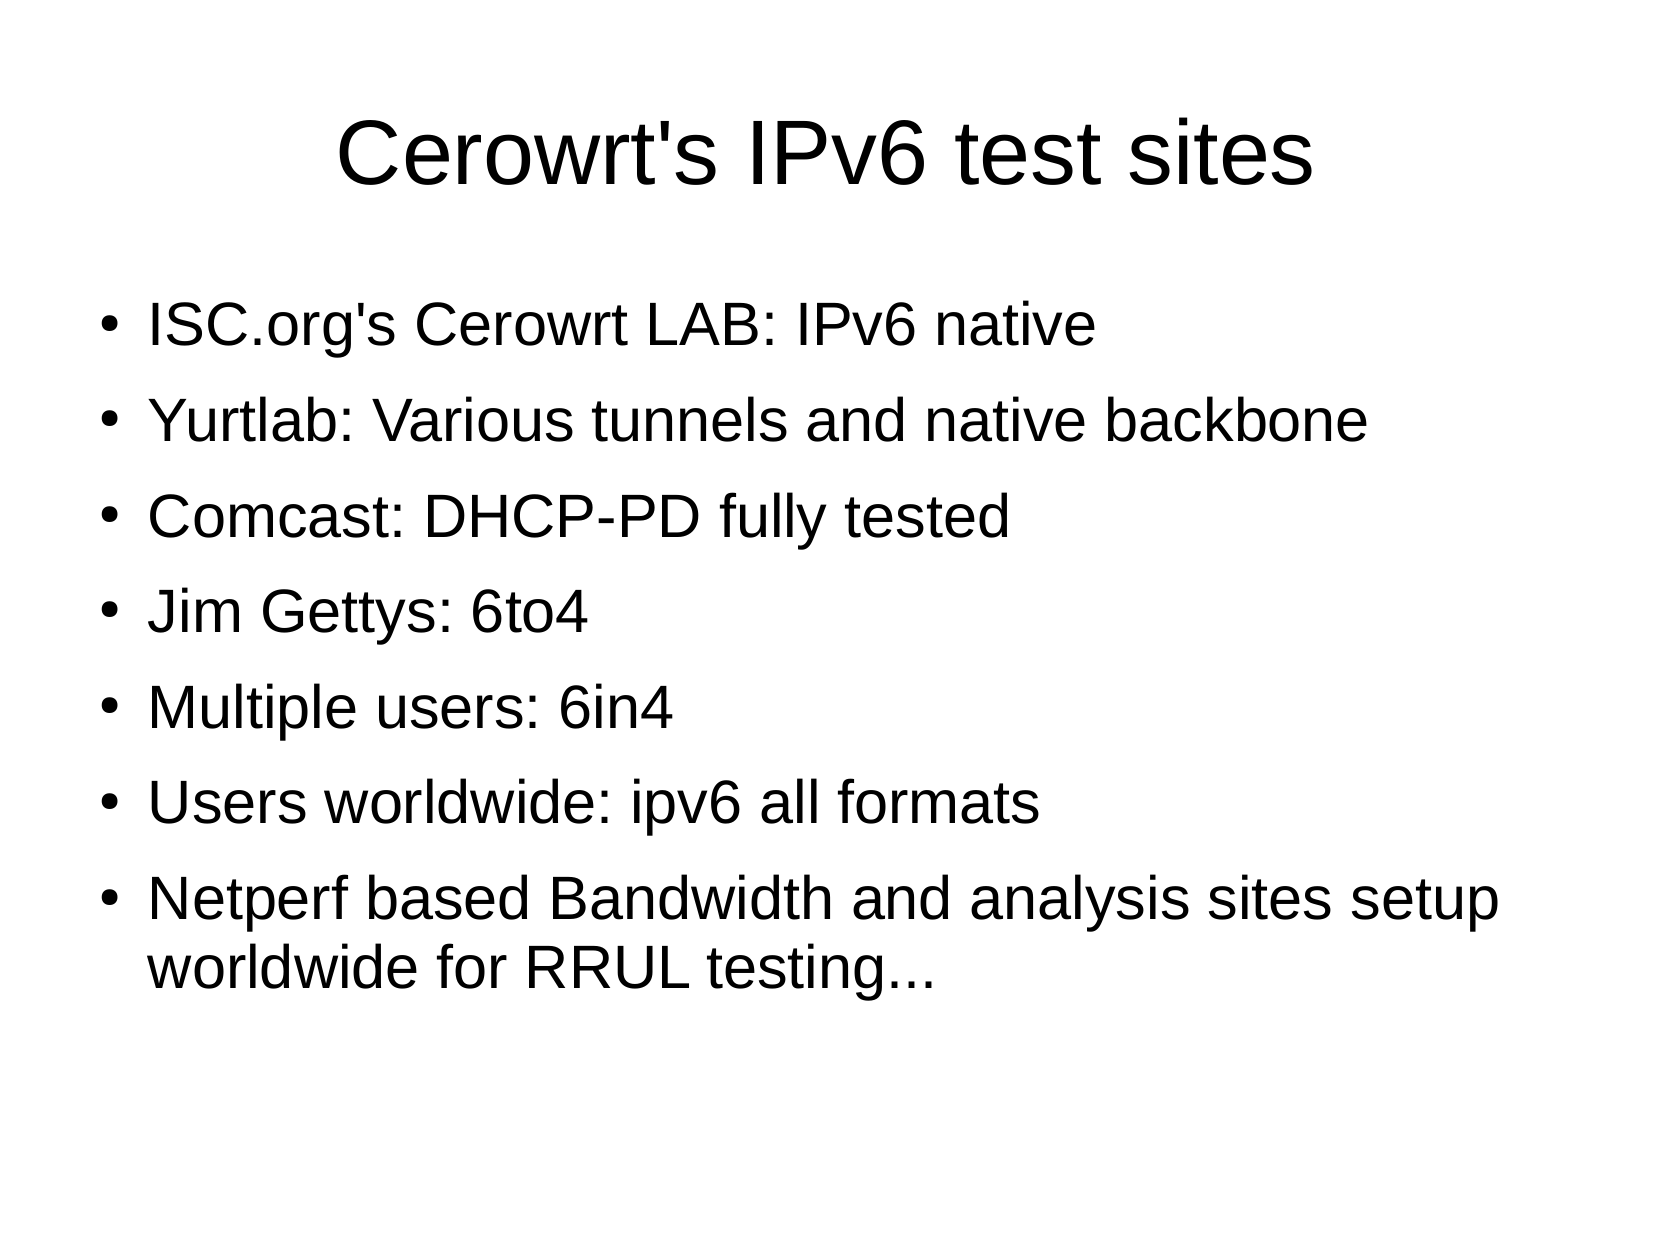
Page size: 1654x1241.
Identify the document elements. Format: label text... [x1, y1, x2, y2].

list ISC.org's Cerowrt LAB: IPv6 native Yurtlab: Various tunnels and native backbone Comcast: DHCP-PD fully tested Jim Gettys: 6to4 Multiple users: 6in4 Users worldwide: ipv6 all formats Netperf based Bandwidth and analysis sites setup worldwide for RRUL testing... [82, 290, 1538, 1010]
title Cerowrt's IPv6 test sites [82, 49, 1571, 257]
